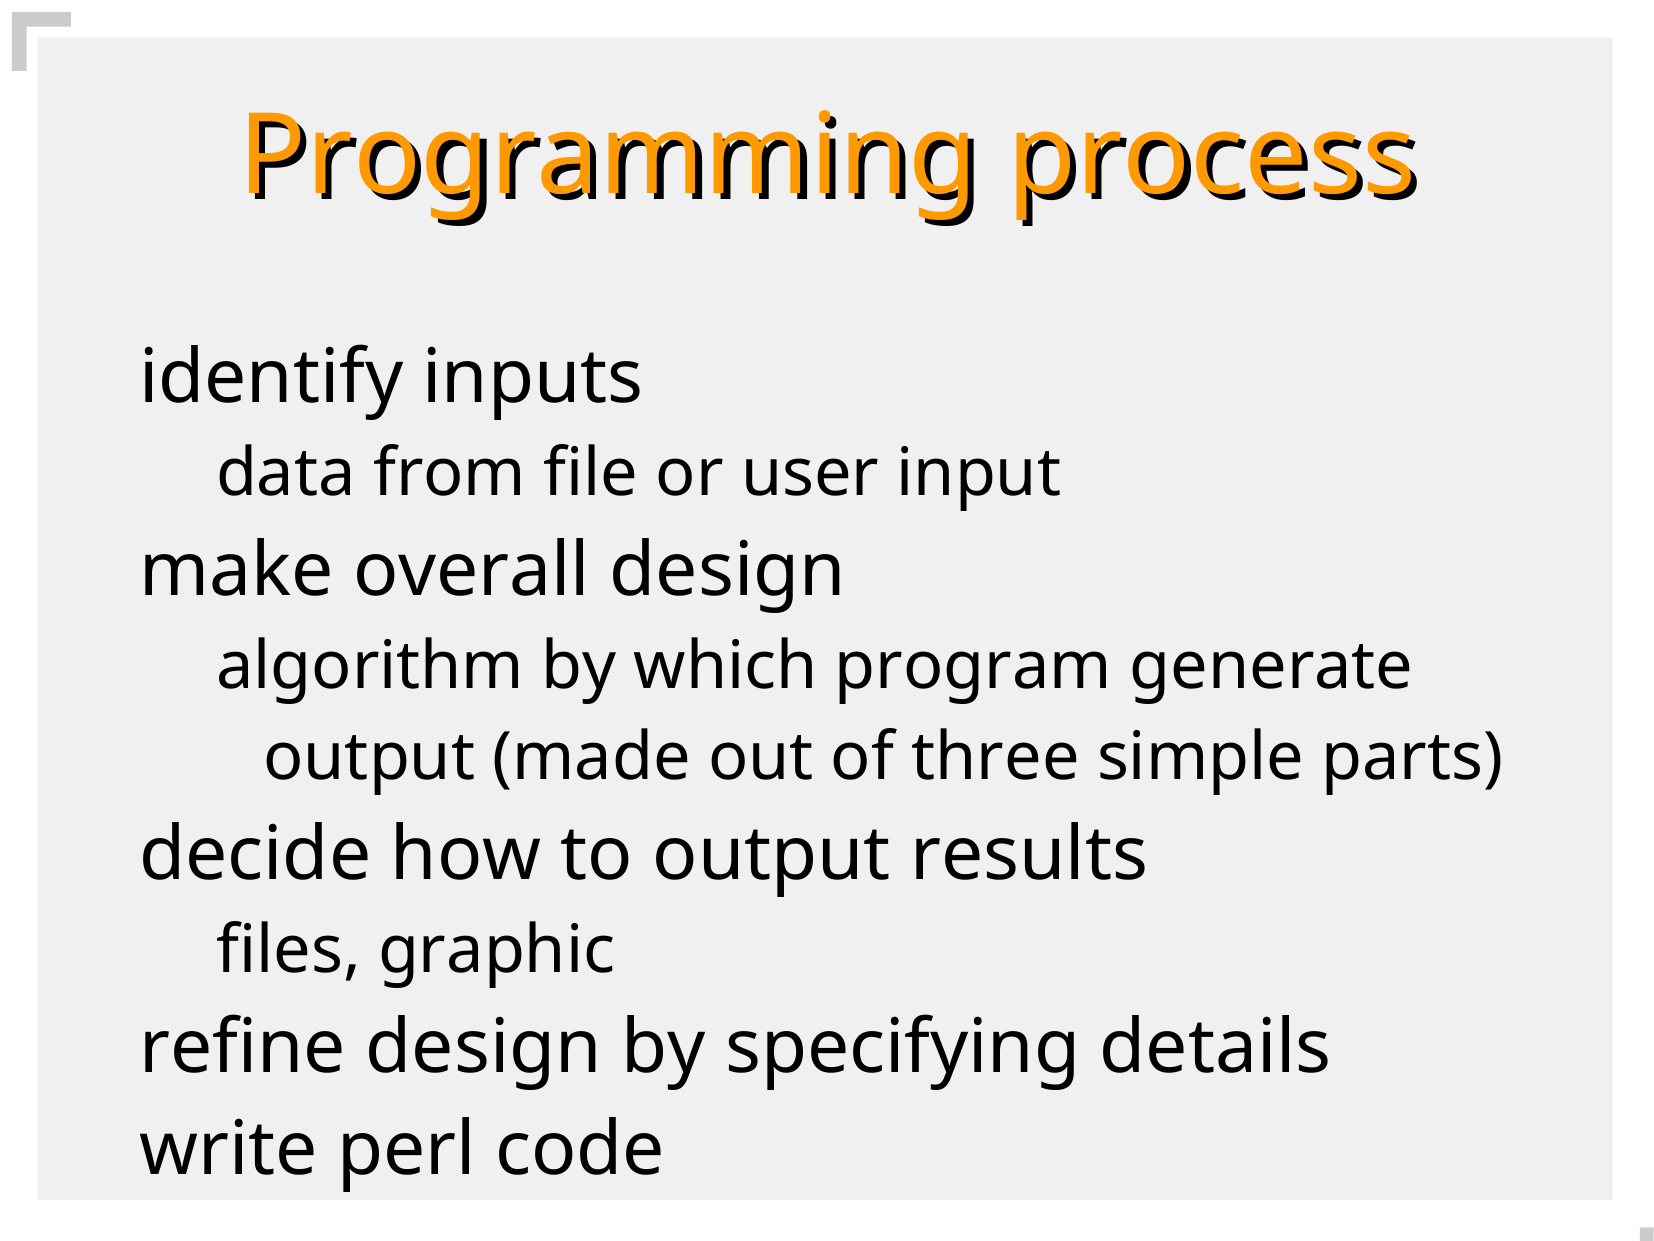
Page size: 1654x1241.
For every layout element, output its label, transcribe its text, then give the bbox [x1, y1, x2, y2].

title Programming process [121, 46, 1534, 254]
list identify inputs data from file or user input make overall design algorithm by which program generate output (made out of three simple parts) decide how to output results files, graphic refine design by specifying details write perl code [121, 322, 1561, 1132]
